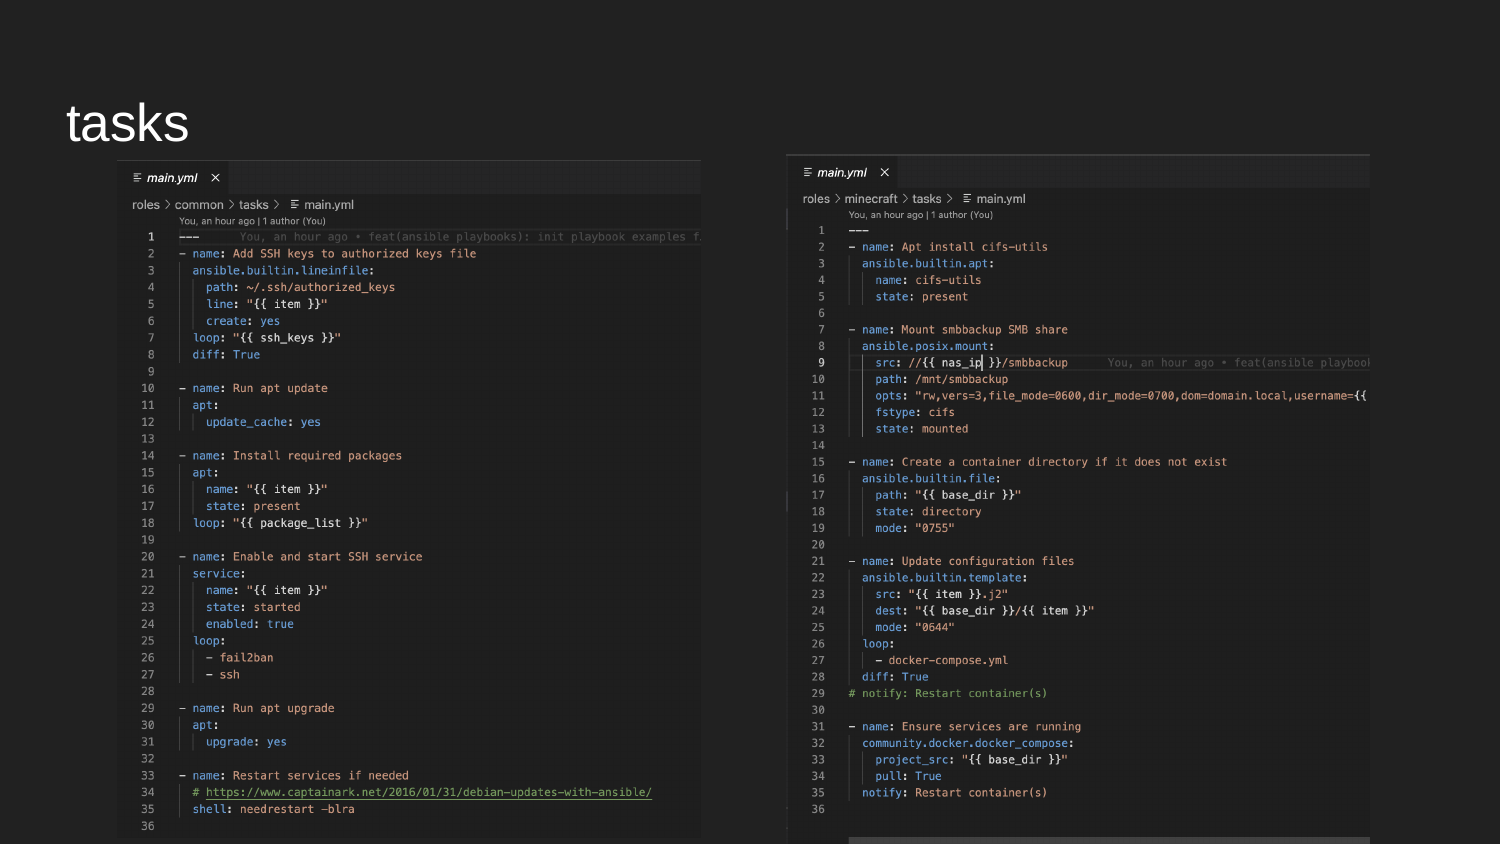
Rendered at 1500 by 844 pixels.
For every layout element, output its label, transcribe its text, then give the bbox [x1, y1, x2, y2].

picture [117, 160, 701, 838]
title tasks [51, 72, 1449, 167]
picture [786, 154, 1370, 844]
